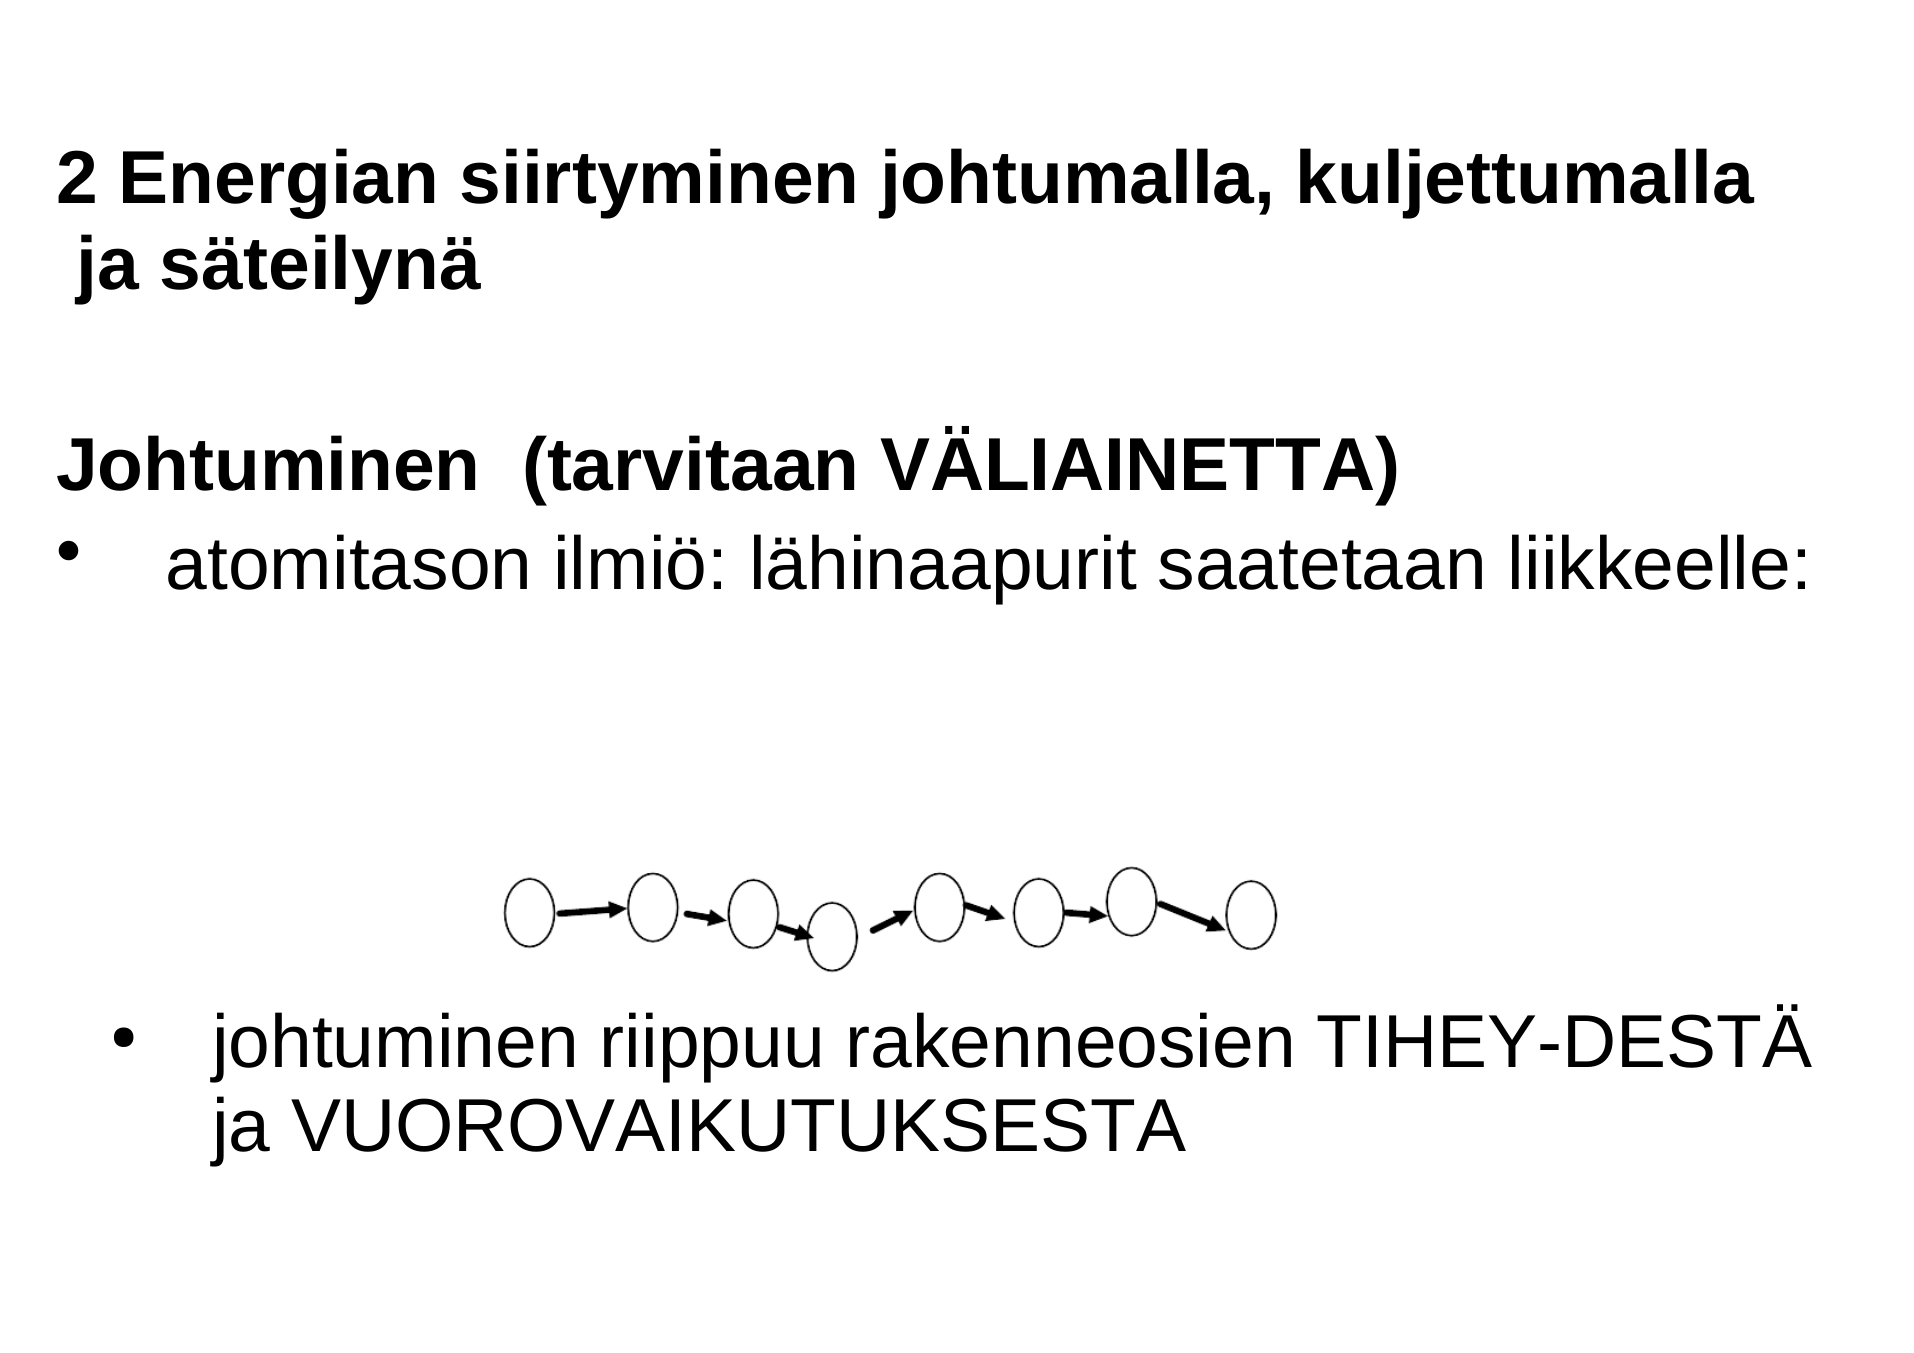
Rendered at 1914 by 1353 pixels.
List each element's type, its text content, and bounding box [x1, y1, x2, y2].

text_box 2 Energian siirtyminen johtumalla, kuljettumalla ja säteilynä Johtuminen (tarvitaan VÄLIAINETTA) atomitason ilmiö: lähinaapurit saatetaan liikkeelle: [40, 128, 1914, 719]
text_box johtuminen riippuu rakenneosien TIHEY-DESTÄ ja VUOROVAIKUTUKSESTA [95, 901, 1900, 1338]
picture [479, 824, 1299, 901]
